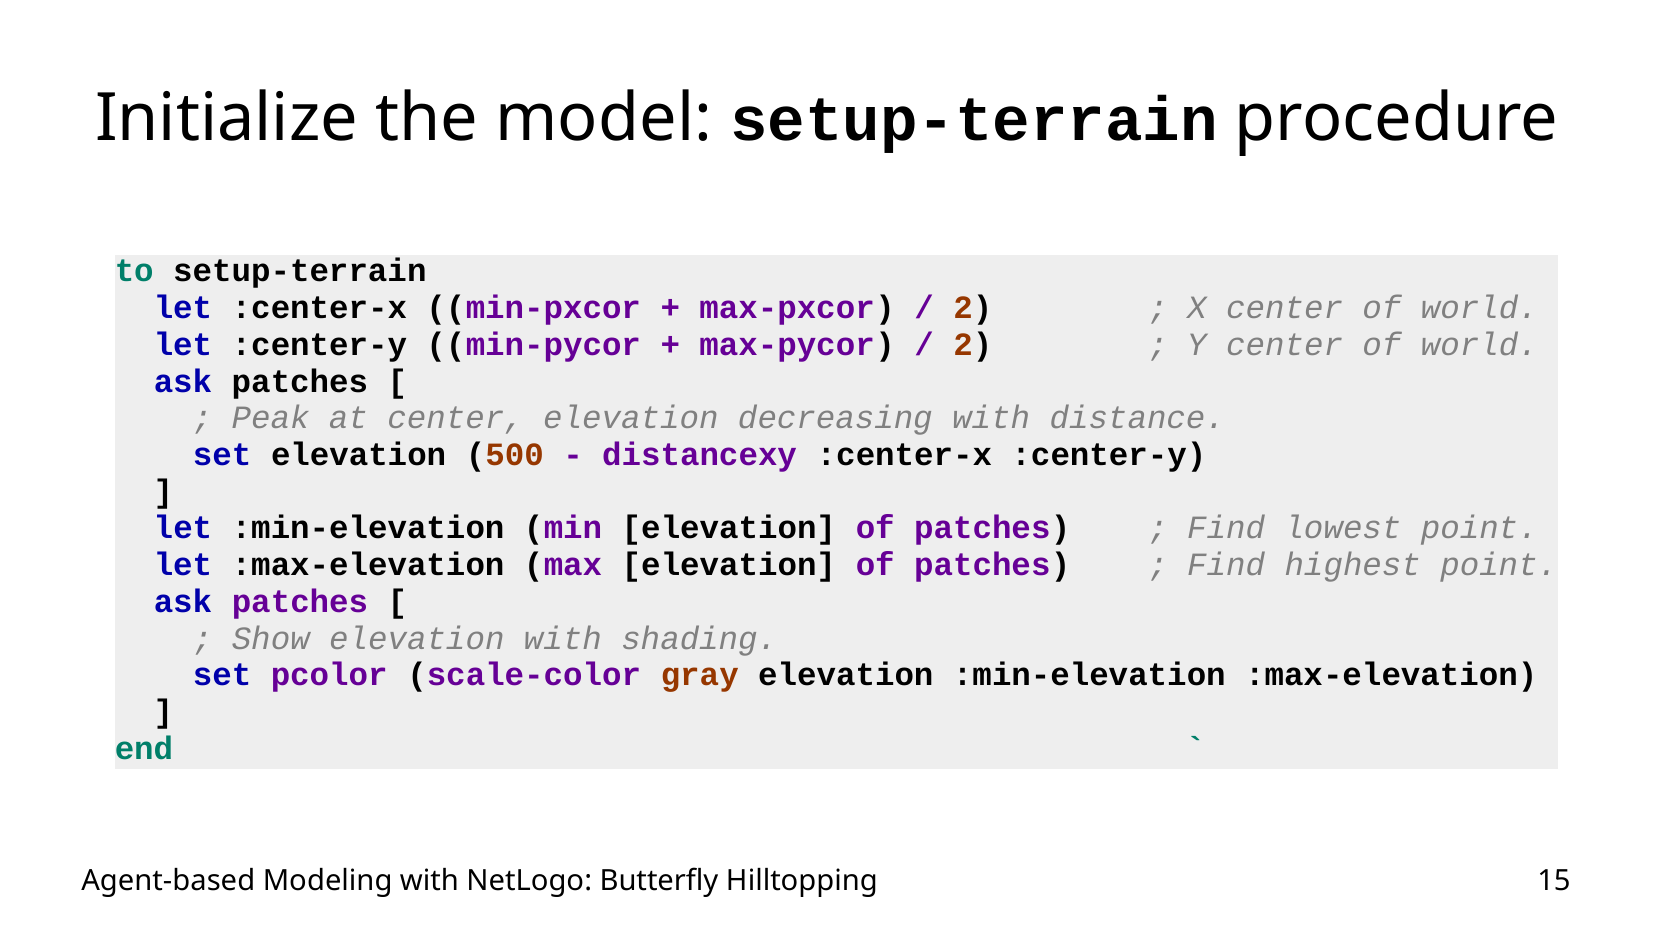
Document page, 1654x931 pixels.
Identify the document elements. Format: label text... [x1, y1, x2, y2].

list to setup-terrain let :center-x ((min-pxcor + max-pxcor) / 2) ; X center of world. let :center-y ((min-pycor + max-pycor) / 2) ; Y center of world. ask patches [ ; Peak at center, elevation decreasing with distance. set elevation (500 - distancexy :center-x :center-y) ] let :min-elevation (min [elevation] of patches) ; Find lowest point. let :max-elevation (max [elevation] of patches) ; Find highest point. ask patches [ ; Show elevation with shading. set pcolor (scale-color gray elevation :min-elevation :max-elevation) ] end ` [114, 254, 1603, 897]
title Initialize the model: setup-terrain procedure [82, 37, 1571, 193]
